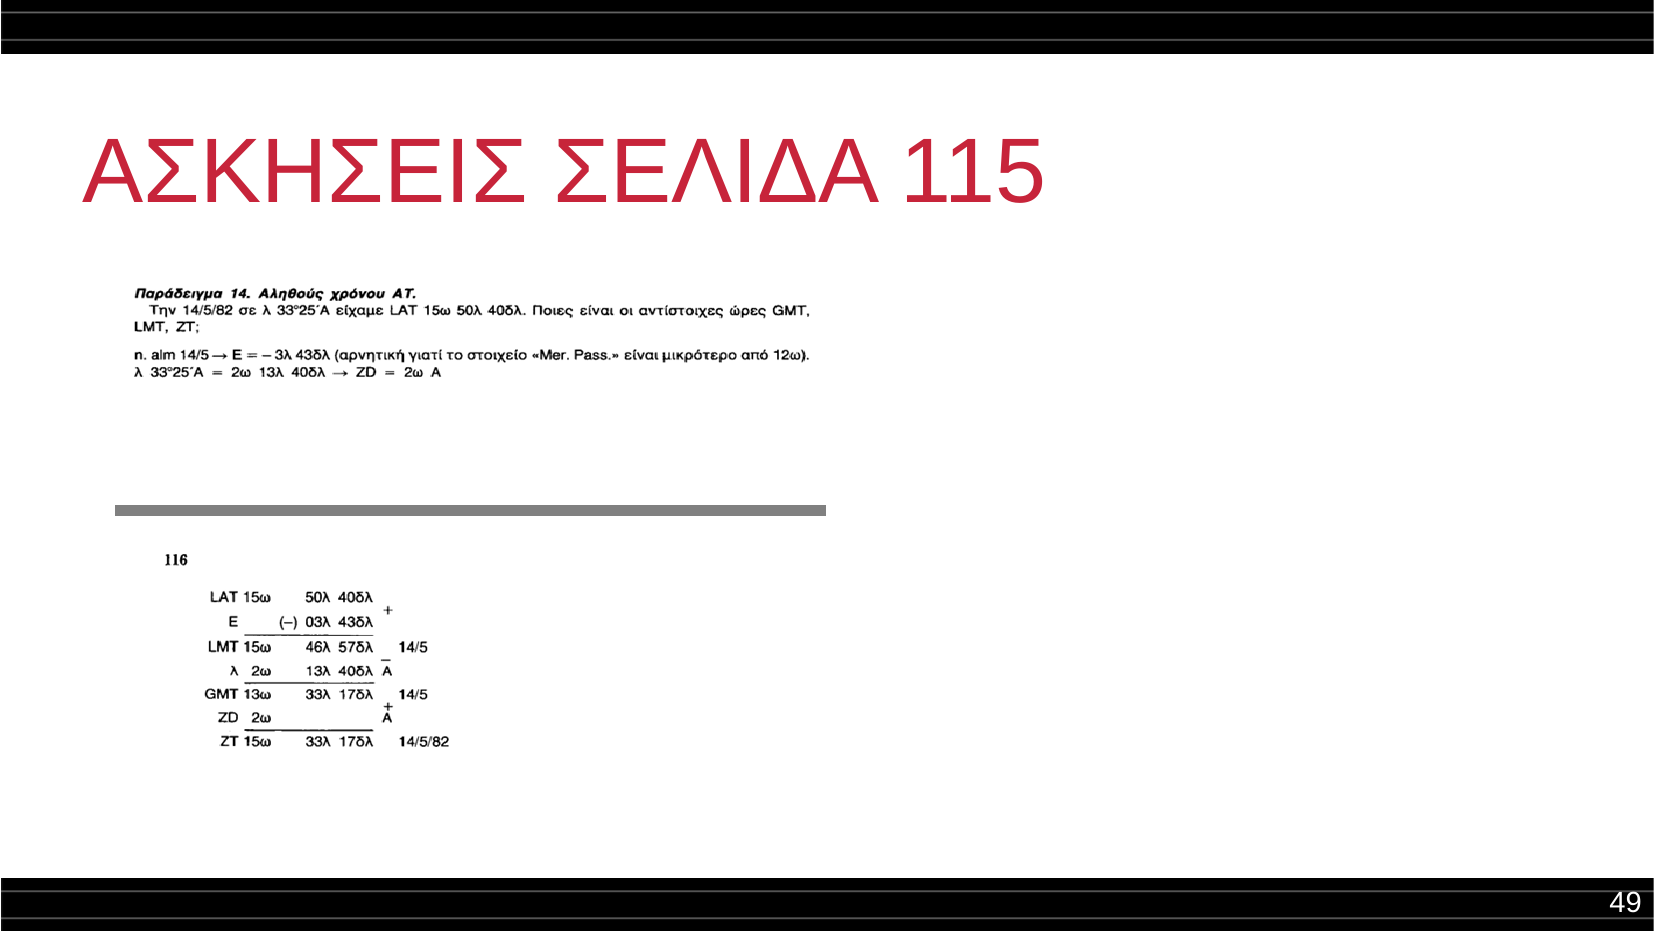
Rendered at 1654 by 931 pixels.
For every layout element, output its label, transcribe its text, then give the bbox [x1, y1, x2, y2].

picture [115, 271, 826, 757]
picture [1, 0, 1654, 54]
picture [1, 878, 1654, 931]
title AΣΚΗΣΕΙΣ ΣΕΛΙΔΑ 115 [82, 92, 1571, 249]
